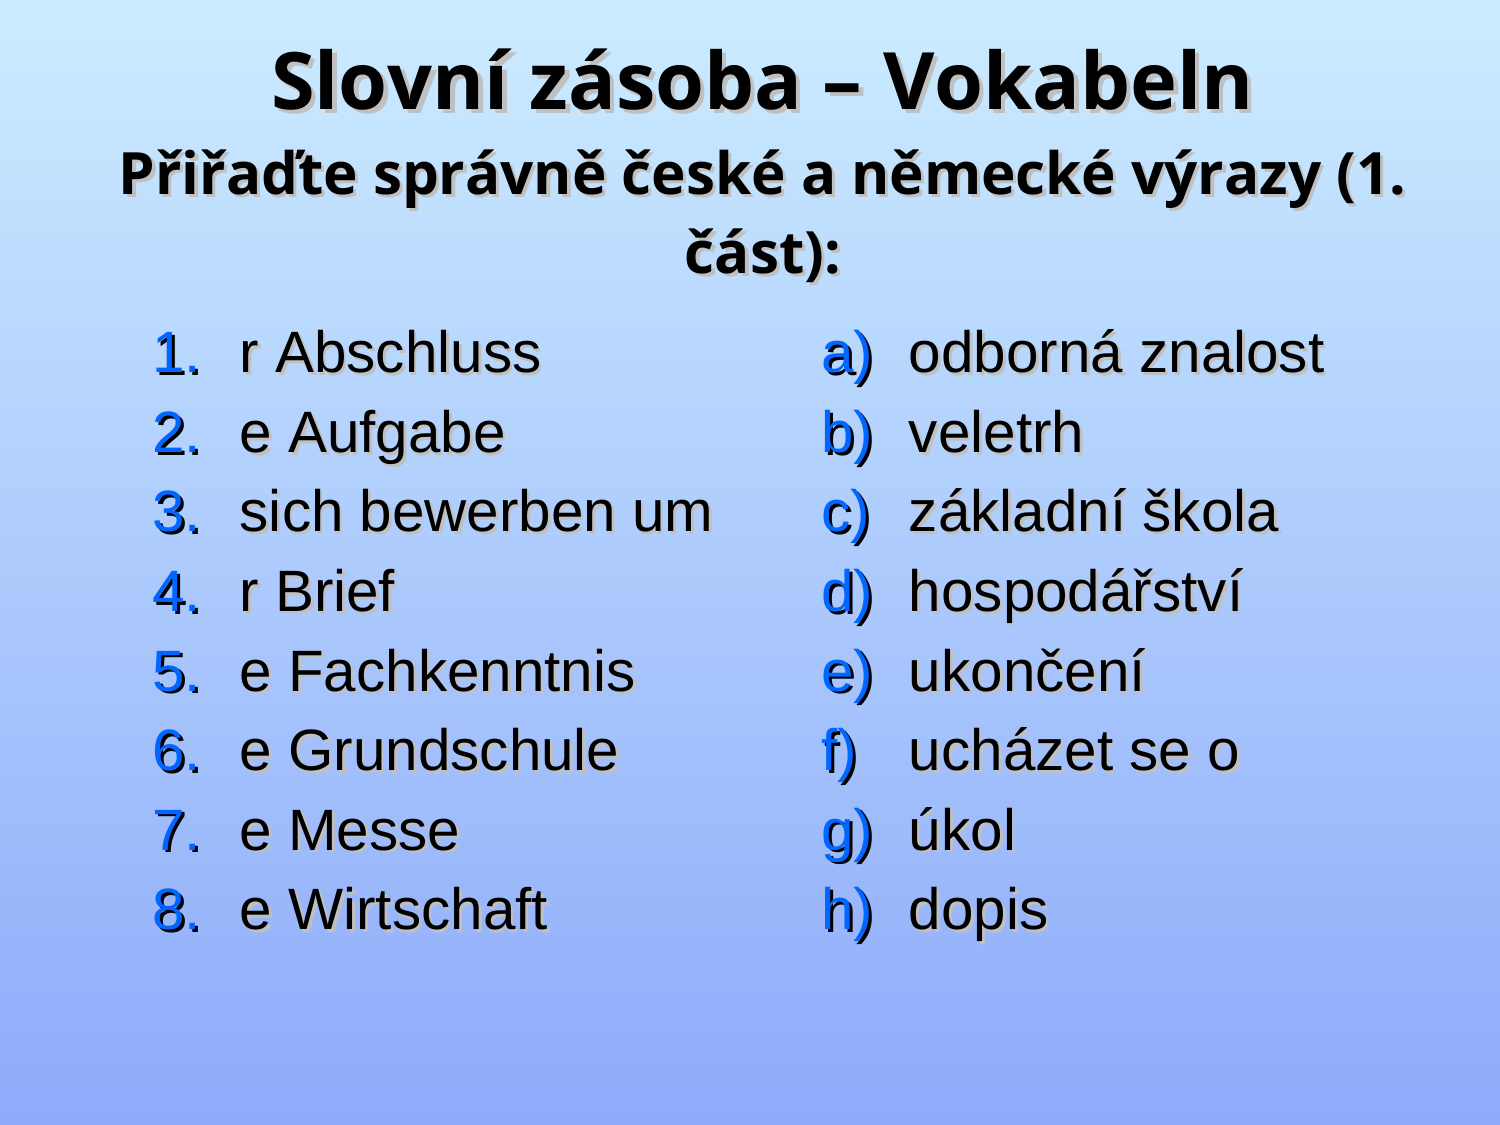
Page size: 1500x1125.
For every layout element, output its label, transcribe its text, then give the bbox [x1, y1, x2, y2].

list r Abschluss e Aufgabe sich bewerben um r Brief e Fachkenntnis e Grundschule e Messe e Wirtschaft [137, 312, 782, 1000]
title Slovní zásoba – Vokabeln Přiřaďte správně české a německé výrazy (1. část): [75, 11, 1451, 304]
list odborná znalost veletrh základní škola hospodářství ukončení ucházet se o úkol dopis [806, 312, 1452, 1000]
